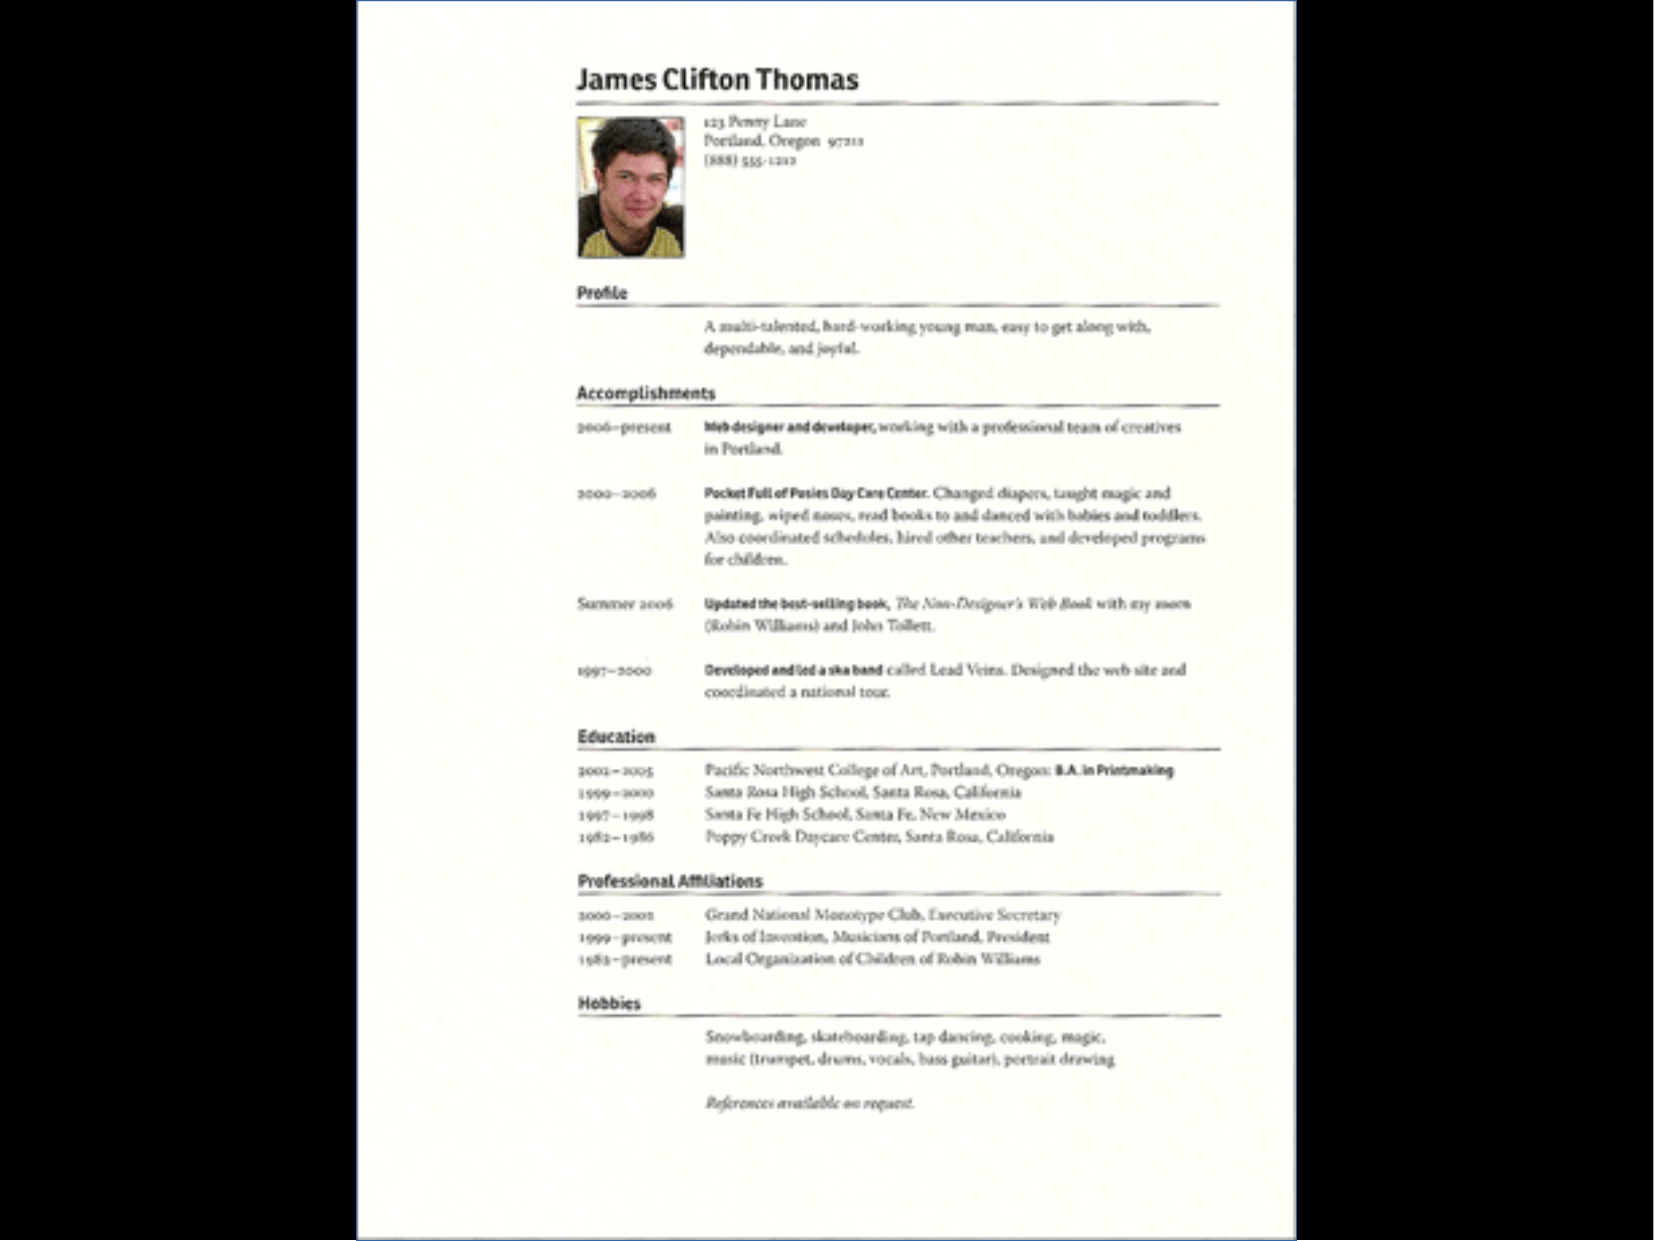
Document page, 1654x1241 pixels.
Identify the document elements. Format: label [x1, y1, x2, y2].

picture [356, 0, 1297, 1241]
